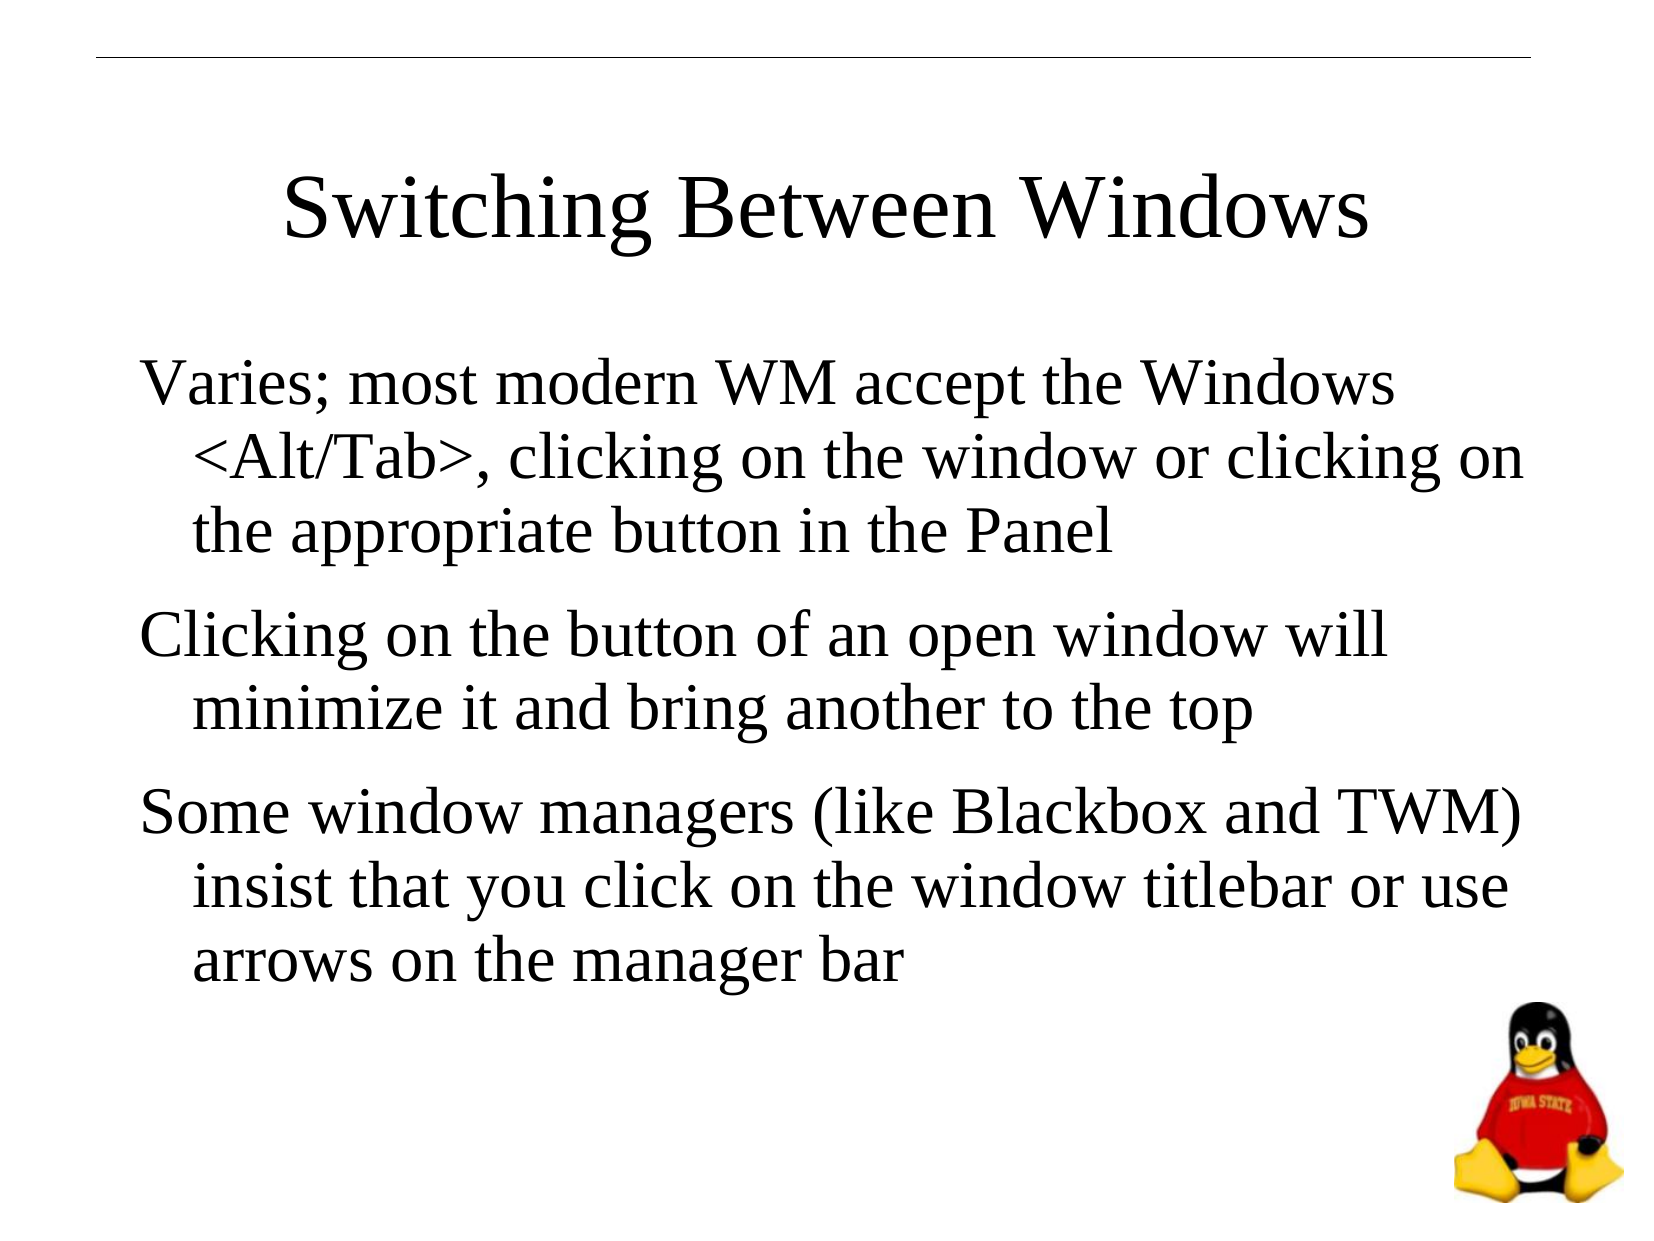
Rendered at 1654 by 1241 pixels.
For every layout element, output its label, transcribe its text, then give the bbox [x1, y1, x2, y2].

picture [1454, 1002, 1624, 1203]
title Switching Between Windows [121, 102, 1534, 311]
list Varies; most modern WM accept the Windows <Alt/Tab>, clicking on the window or clicking on the appropriate button in the Panel Clicking on the button of an open window will minimize it and bring another to the top Some window managers (like Blackbox and TWM) insist that you click on the window titlebar or use arrows on the manager bar [121, 344, 1534, 1145]
